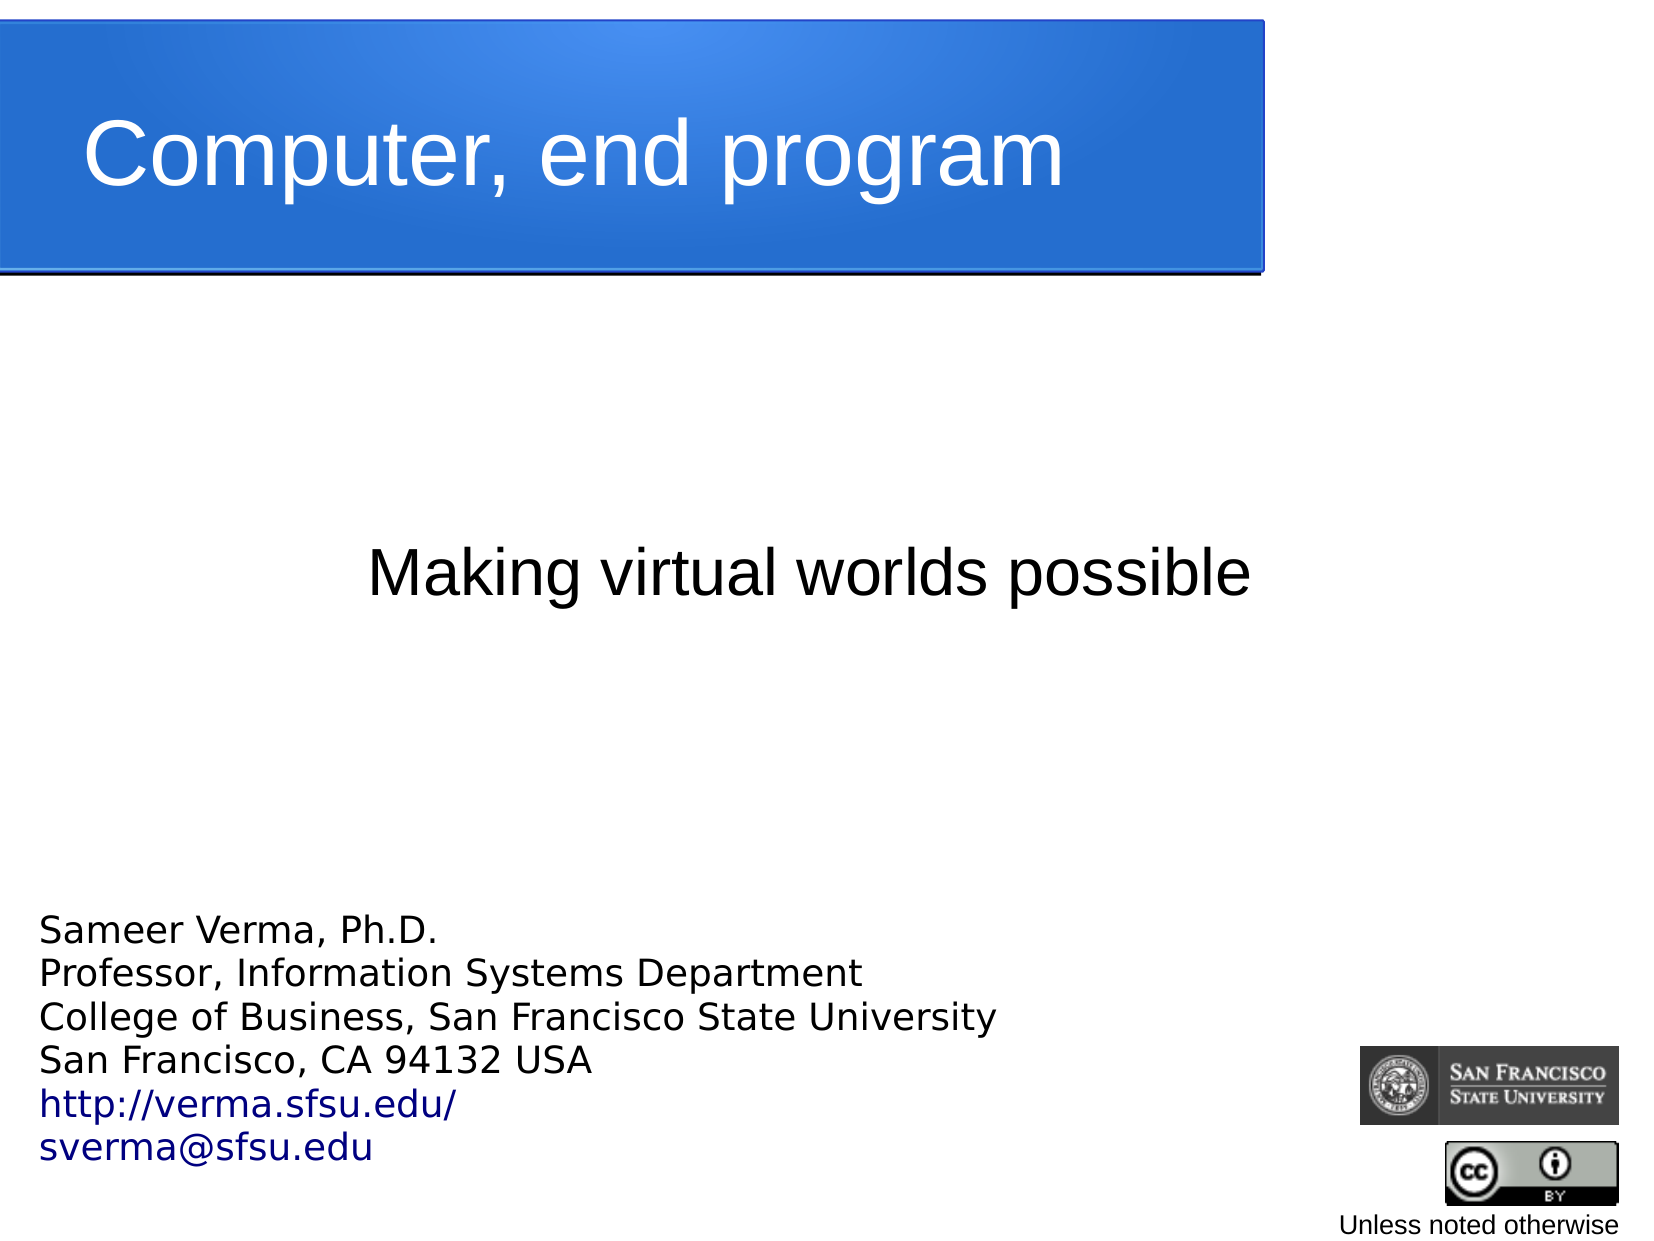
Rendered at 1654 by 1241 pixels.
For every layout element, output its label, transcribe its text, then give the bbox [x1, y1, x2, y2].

title Computer, end program [82, 49, 1250, 257]
subtitle Making virtual worlds possible [82, 290, 1538, 856]
picture [1445, 1141, 1619, 1202]
text_box Sameer Verma, Ph.D. Professor, Information Systems Department College of Business, San Francisco State University San Francisco, CA 94132 USA http://verma.sfsu.edu/ sverma@sfsu.edu [24, 901, 1082, 1236]
picture [1360, 1046, 1619, 1126]
text_box Unless noted otherwise [1324, 1202, 1635, 1241]
